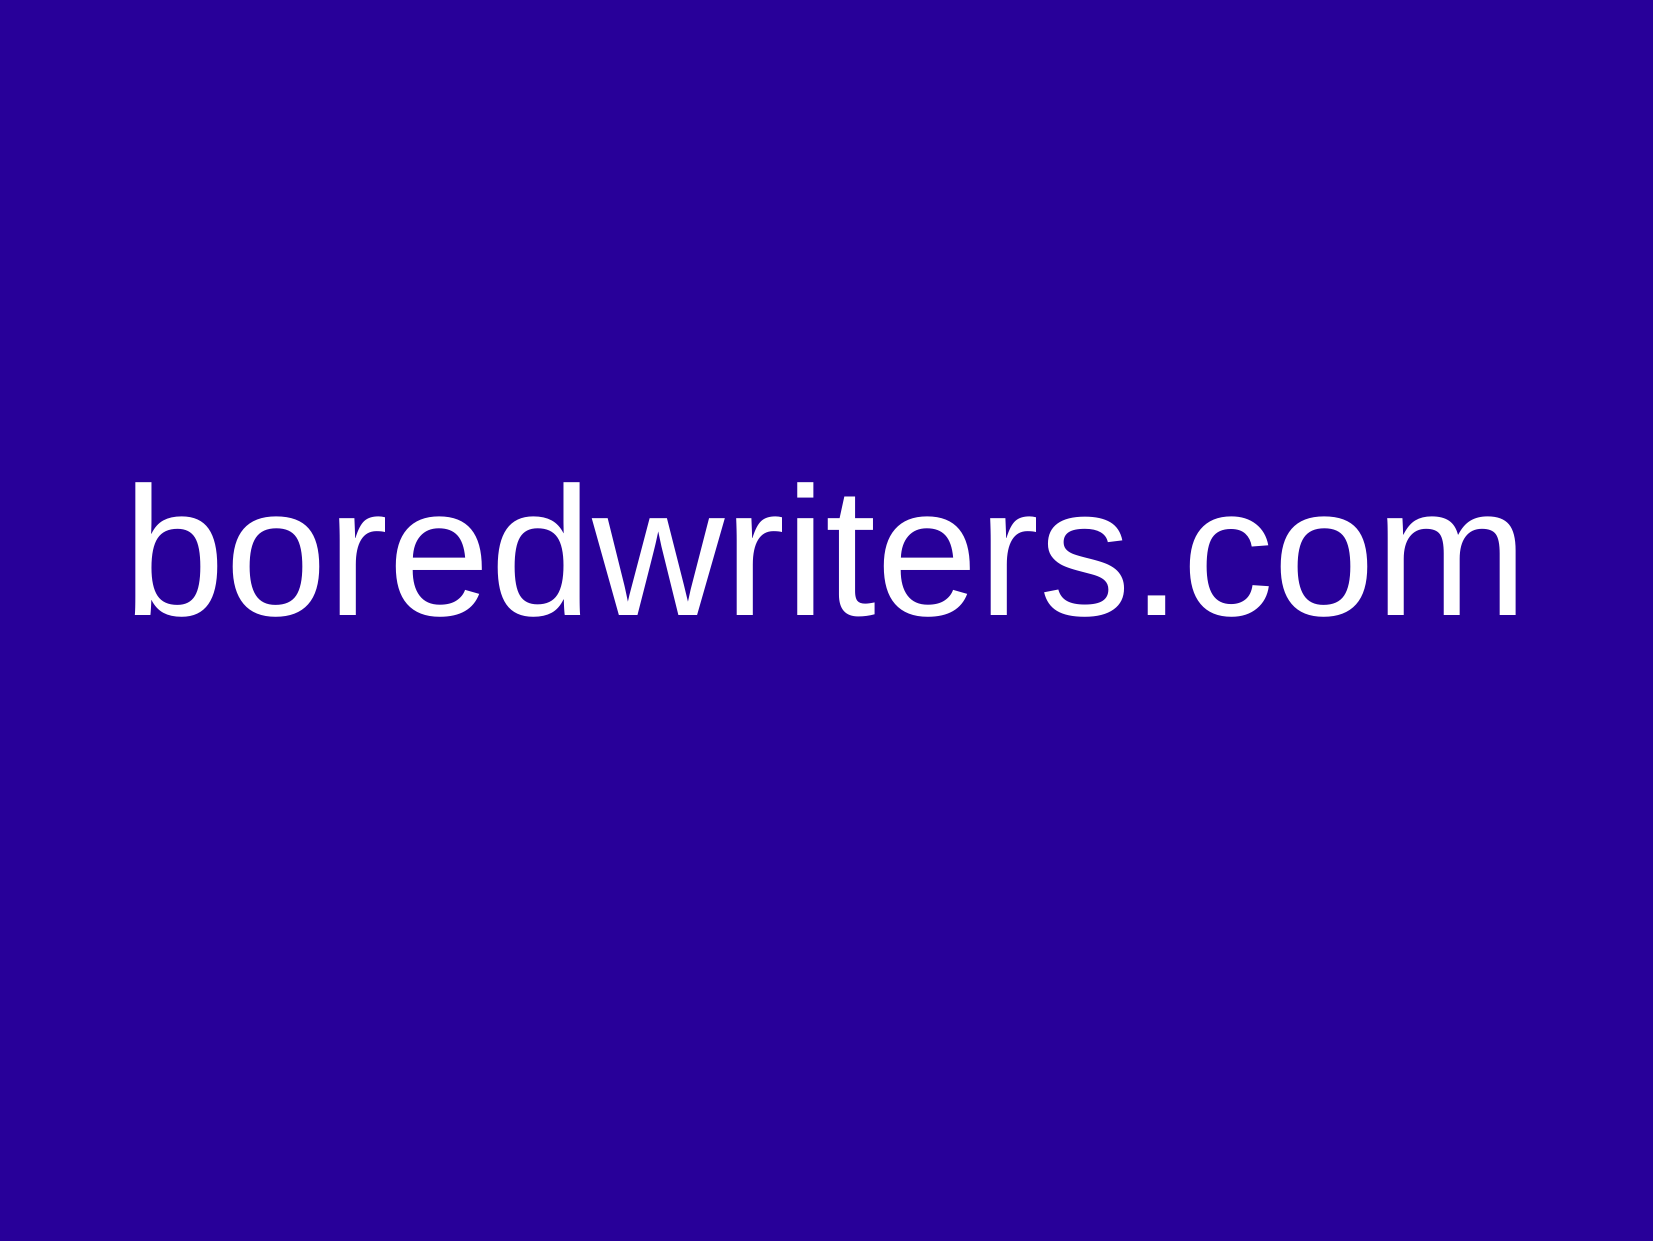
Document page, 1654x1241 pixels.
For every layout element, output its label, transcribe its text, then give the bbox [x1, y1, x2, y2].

subtitle boredwriters.com [82, 150, 1571, 954]
